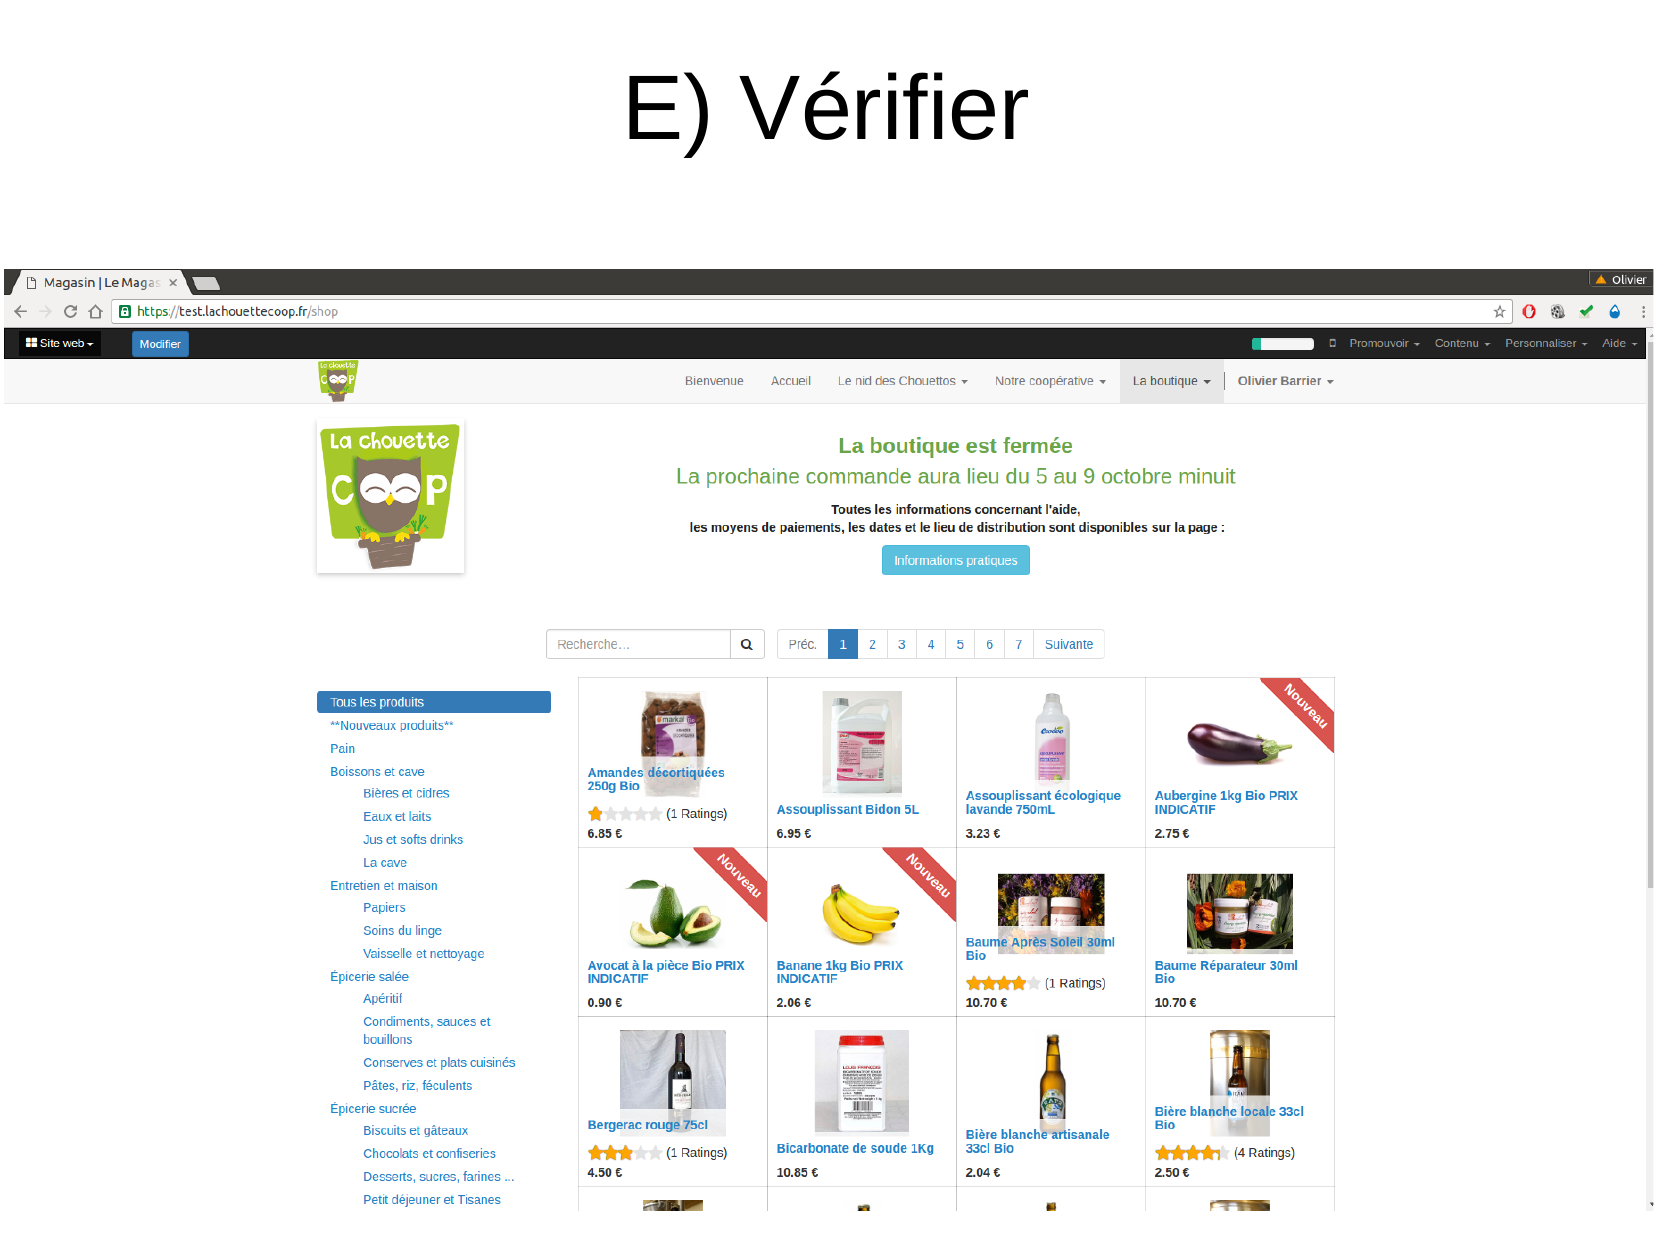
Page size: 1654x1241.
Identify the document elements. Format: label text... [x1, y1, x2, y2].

title E) Vérifier [82, 49, 1571, 166]
picture [4, 269, 1654, 1211]
